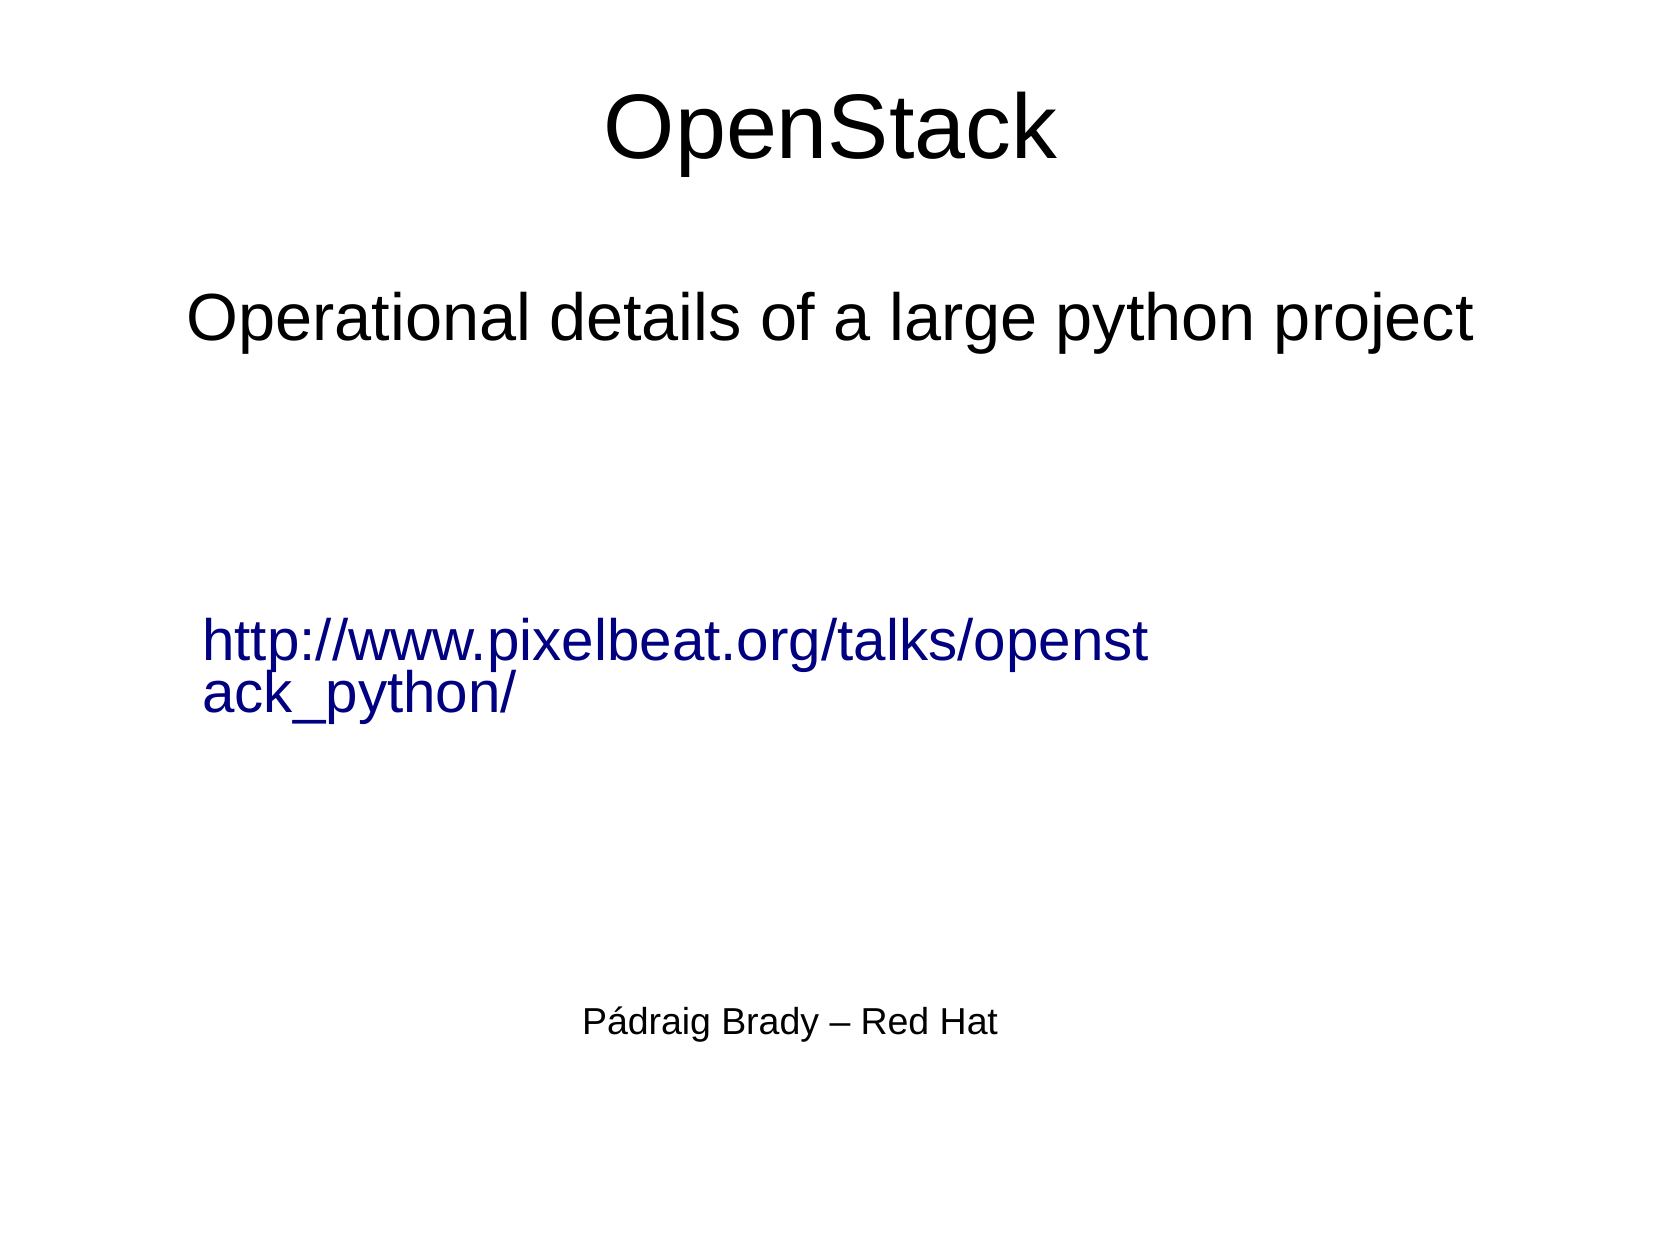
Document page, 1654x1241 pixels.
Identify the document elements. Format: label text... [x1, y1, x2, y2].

text_box Pádraig Brady – Red Hat [567, 993, 1013, 1051]
title OpenStack Operational details of a large python project [86, 75, 1576, 355]
text_box http://www.pixelbeat.org/talks/openstack_python/ [187, 600, 1193, 680]
